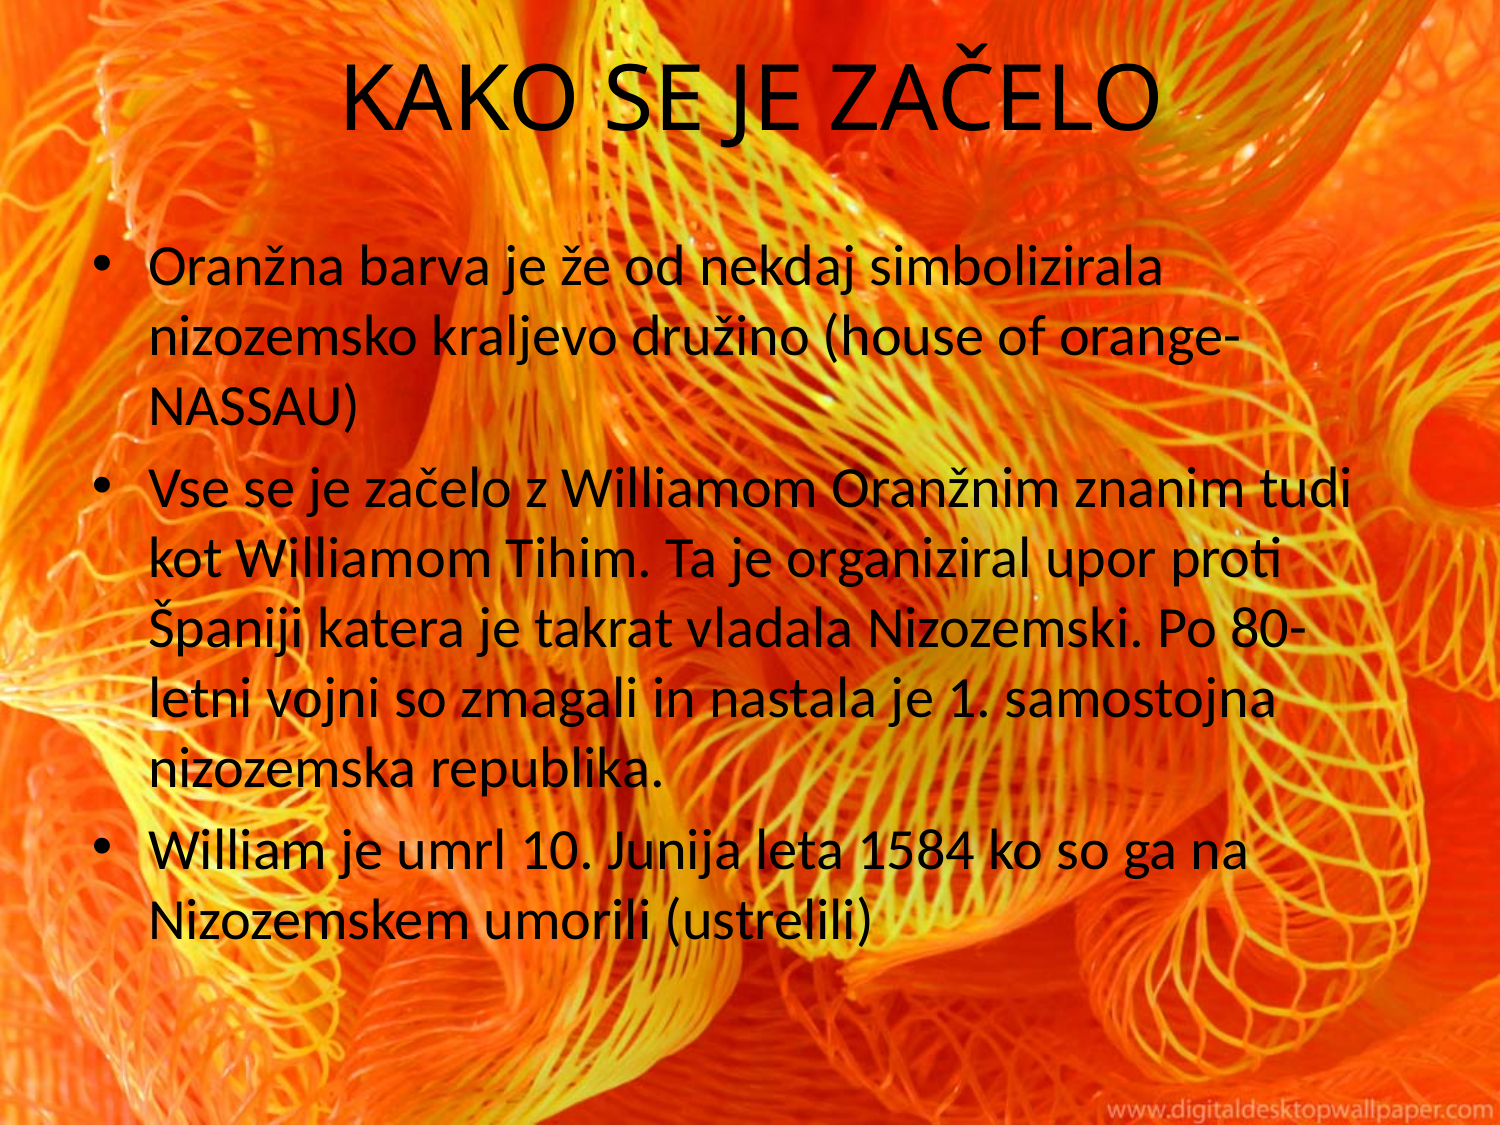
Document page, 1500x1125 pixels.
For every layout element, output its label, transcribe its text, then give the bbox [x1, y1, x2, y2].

list Oranžna barva je že od nekdaj simbolizirala nizozemsko kraljevo družino (house of orange-NASSAU) Vse se je začelo z Williamom Oranžnim znanim tudi kot Williamom Tihim. Ta je organiziral upor proti Španiji katera je takrat vladala Nizozemski. Po 80-letni vojni so zmagali in nastala je 1. samostojna nizozemska republika. William je umrl 10. Junija leta 1584 ko so ga na Nizozemskem umorili (ustrelili) [76, 220, 1427, 963]
title KAKO SE JE ZAČELO [88, 0, 1439, 188]
picture [0, 0, 1500, 1125]
